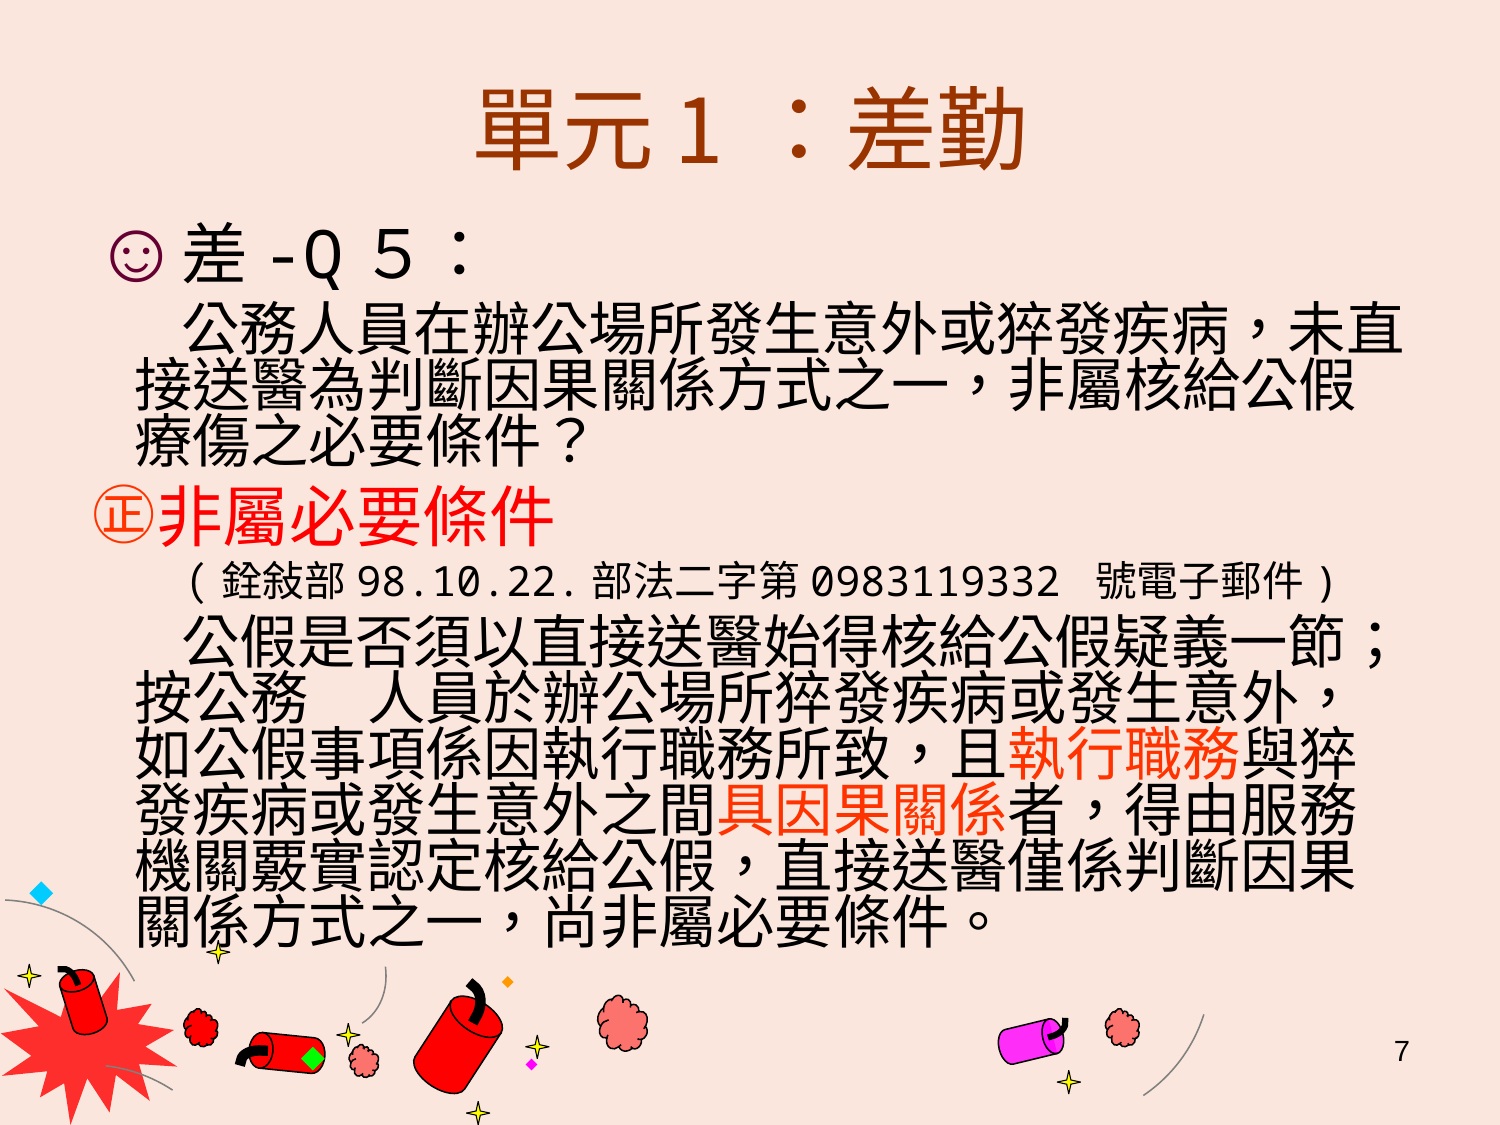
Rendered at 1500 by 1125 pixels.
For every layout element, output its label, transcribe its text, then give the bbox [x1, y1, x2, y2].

list 差-Q５： 公務人員在辦公場所發生意外或猝發疾病，未直接送醫為判斷因果關係方式之一，非屬核給公假療傷之必要條件？ 非屬必要條件 (銓敍部98.10.22.部法二字第0983119332 號電子郵件) 公假是否須以直接送醫始得核給公假疑義一節；按公務 人員於辦公場所猝發疾病或發生意外，如公假事項係因執行職務所致，且執行職務與猝發疾病或發生意外之間具因果關係者，得由服務機關覈實認定核給公假，直接送醫僅係判斷因果關係方式之一，尚非屬必要條件。 [75, 219, 1426, 1012]
text_box <number> [1074, 1024, 1426, 1103]
title 單元1：差勤 [75, 45, 1426, 209]
